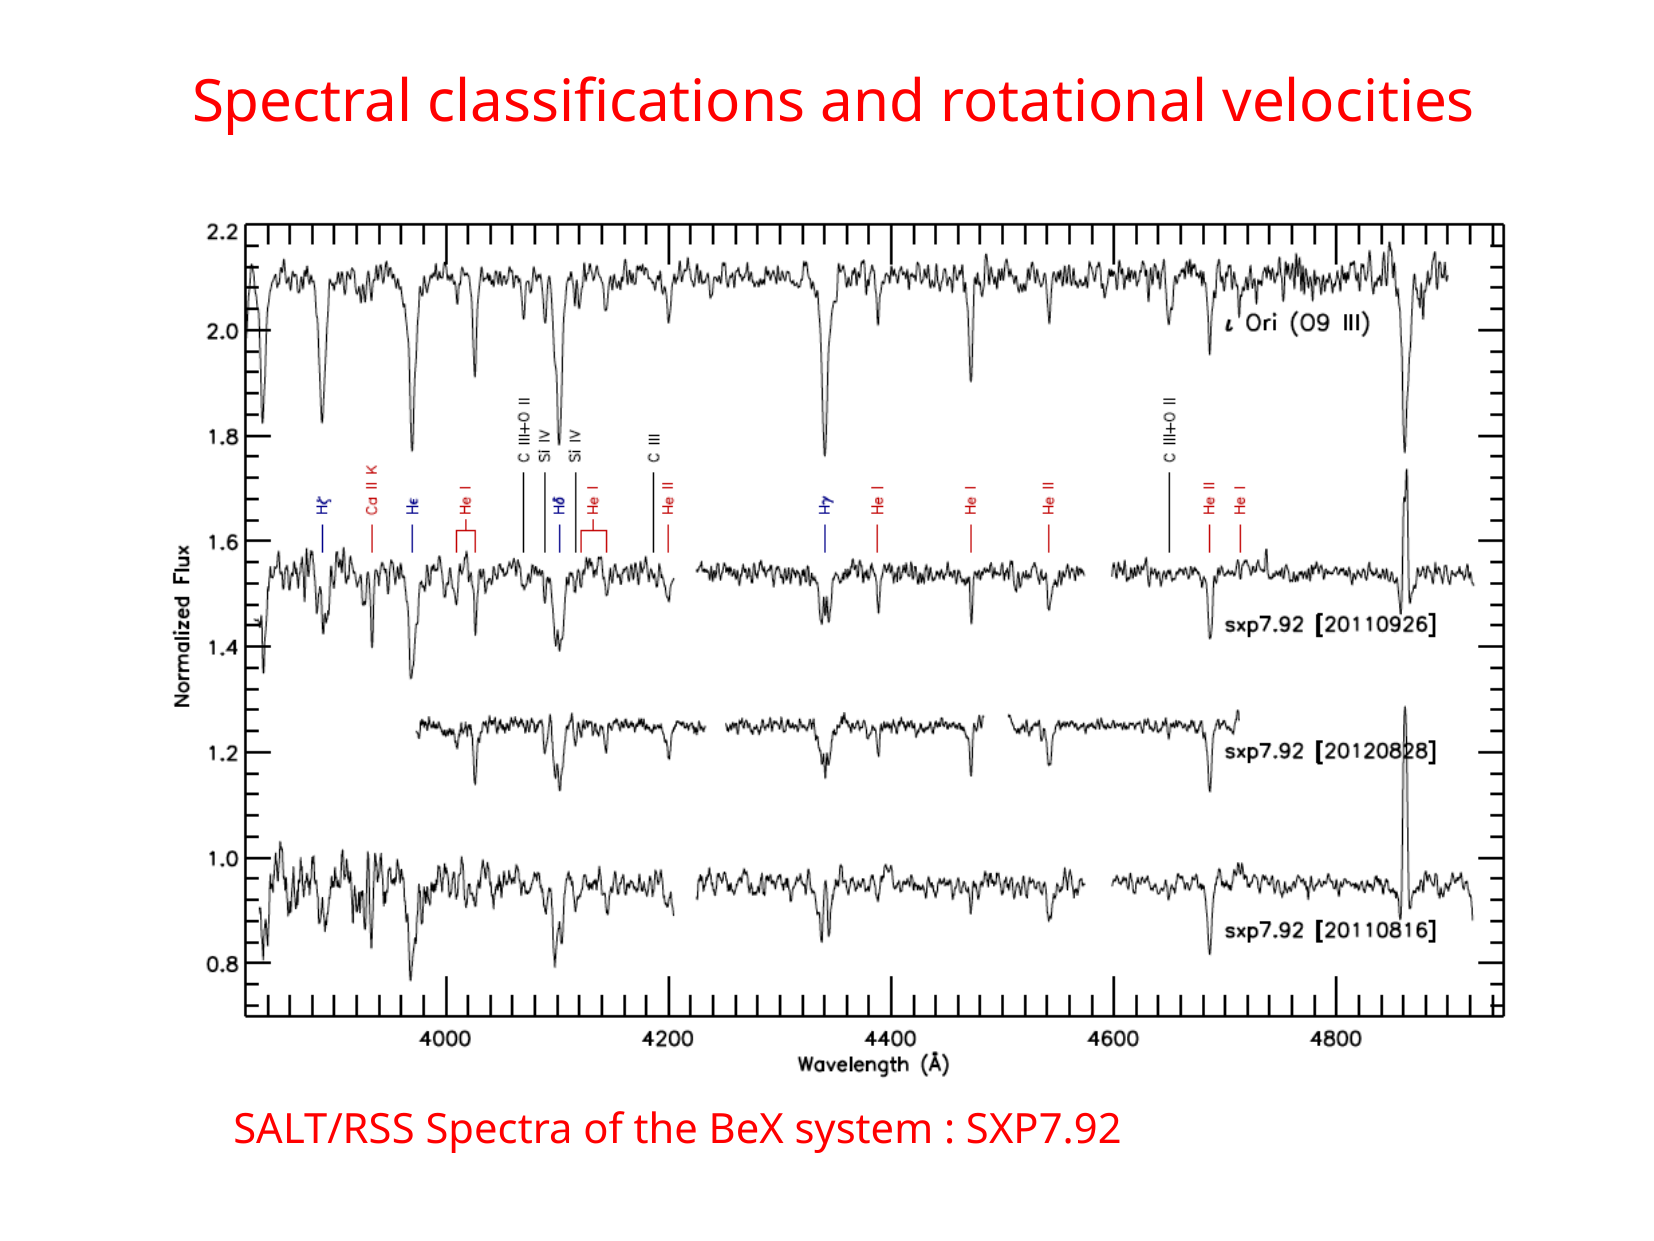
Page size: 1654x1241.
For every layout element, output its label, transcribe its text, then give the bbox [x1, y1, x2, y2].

text_box SALT/RSS Spectra of the BeX system : SXP7.92 [218, 1098, 1317, 1161]
picture [121, 183, 1536, 1113]
text_box Spectral classifications and rotational velocities [96, 55, 1571, 141]
